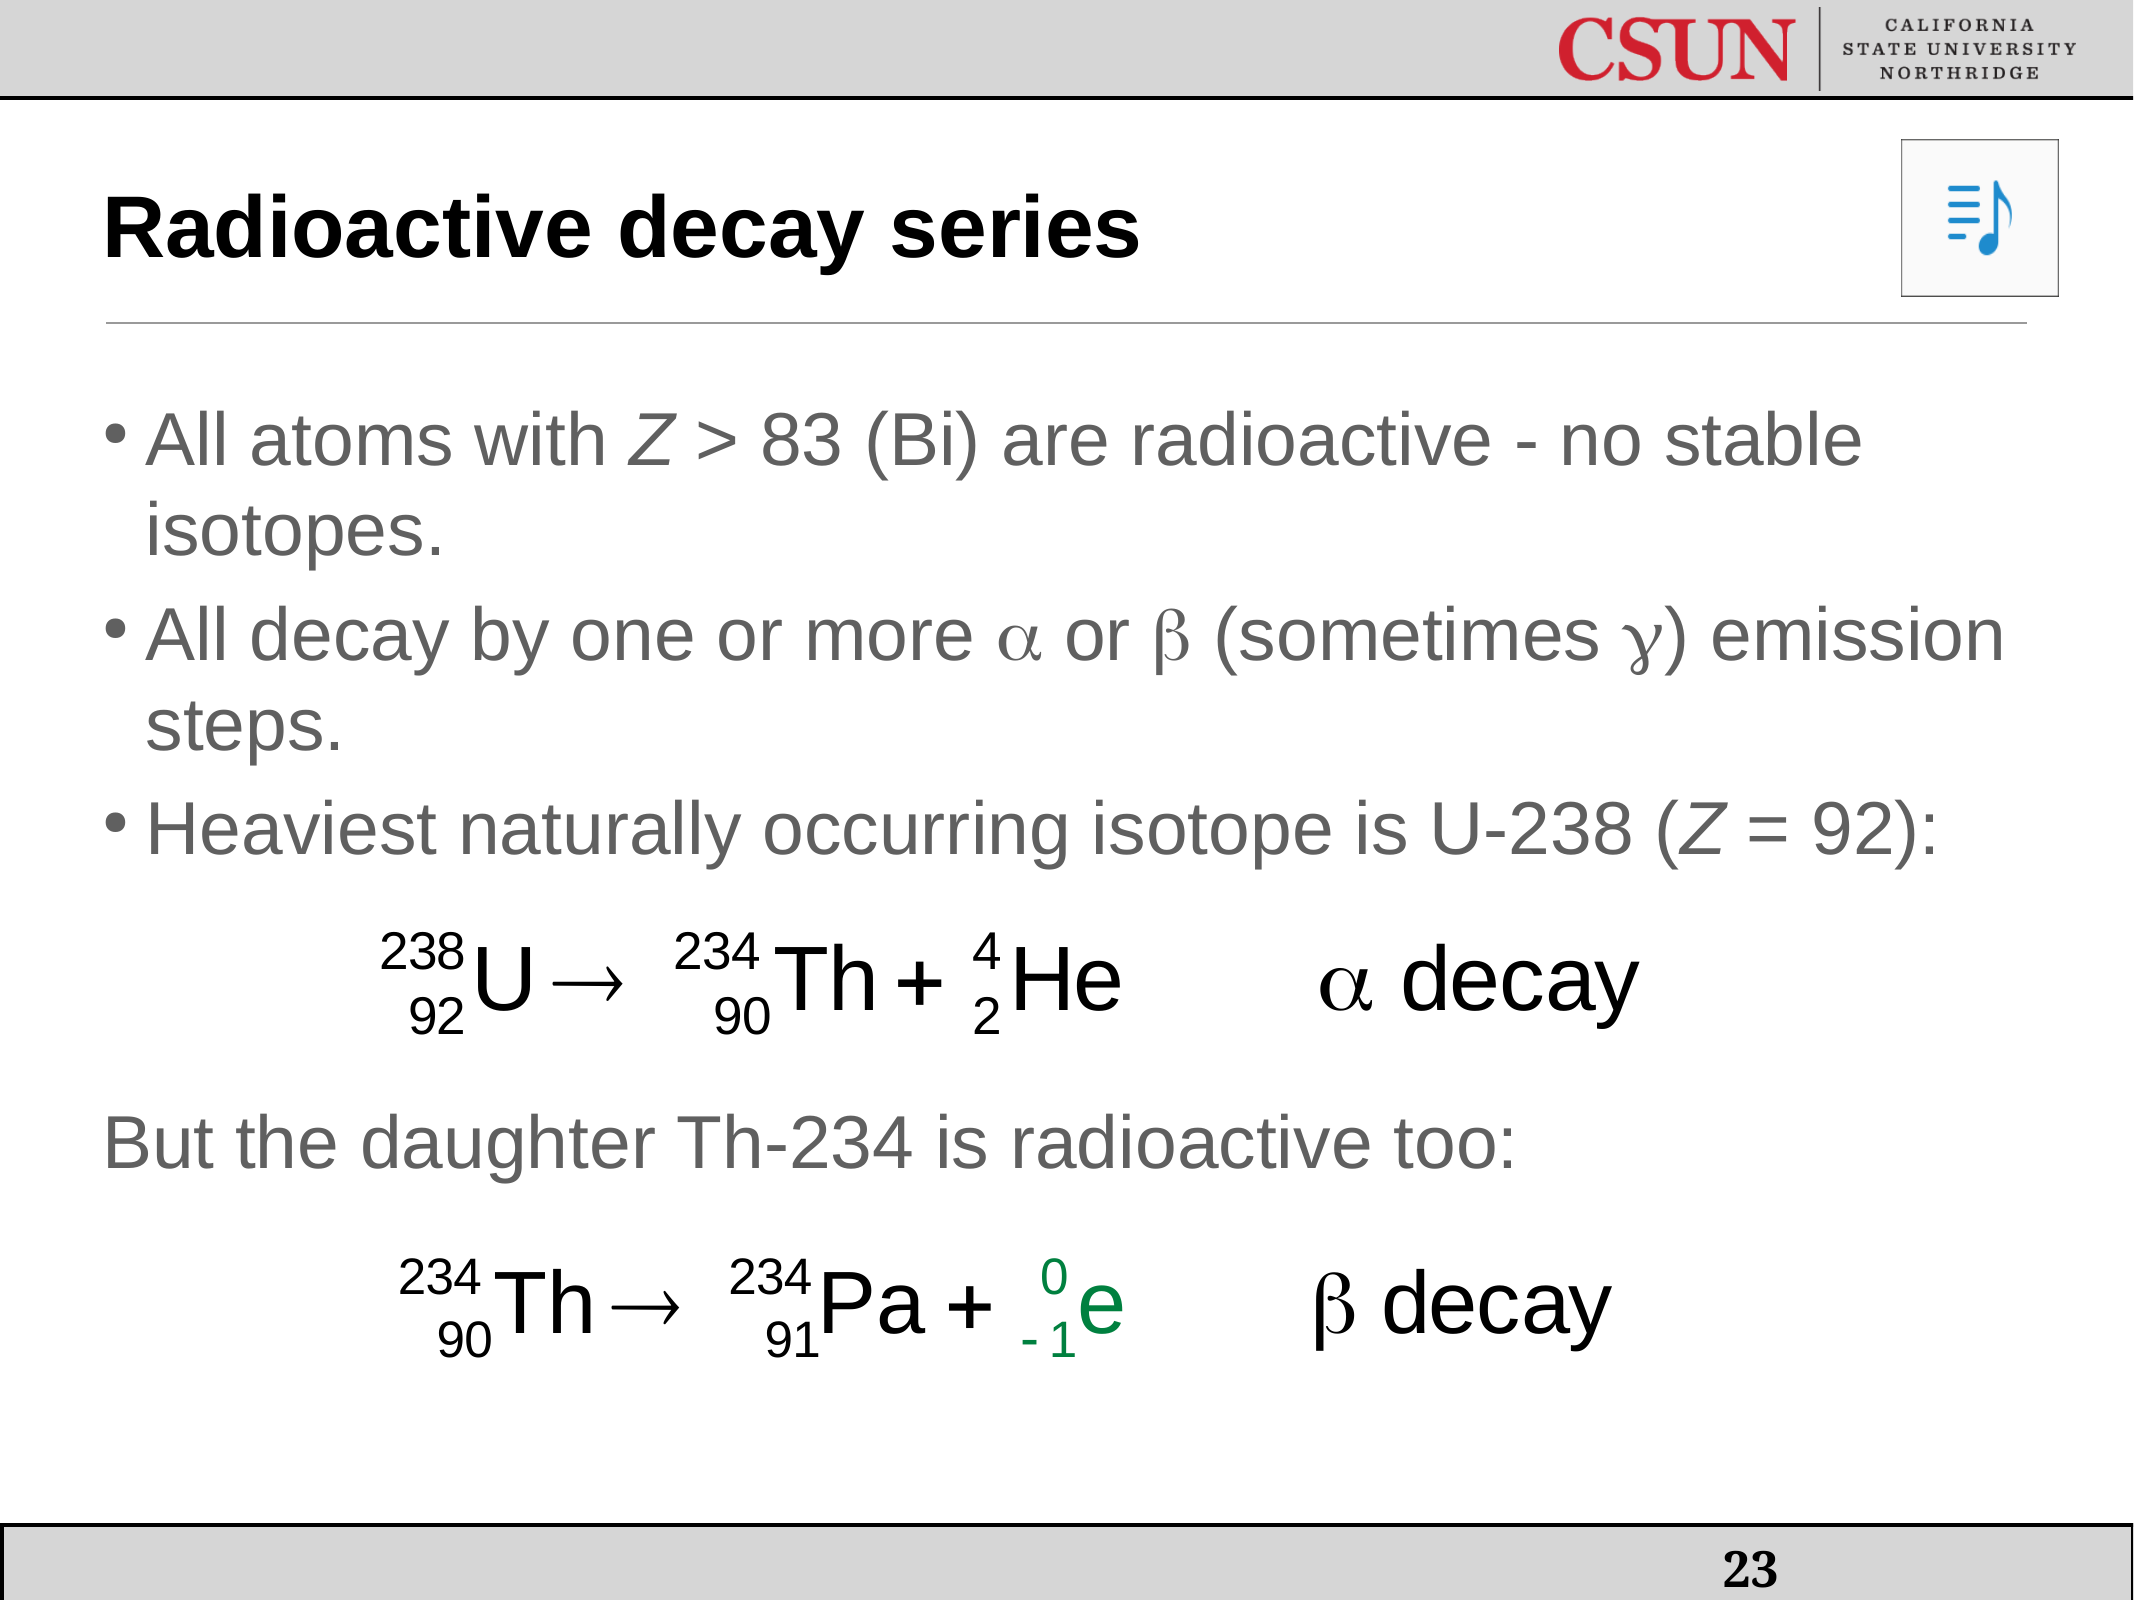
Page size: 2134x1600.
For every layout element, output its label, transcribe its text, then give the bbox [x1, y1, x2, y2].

title Radioactive decay series [93, 104, 2040, 284]
list All atoms with Z > 83 (Bi) are radioactive - no stable isotopes. All decay by one or more  or  (sometimes ) emission steps. Heaviest naturally occurring isotope is U-238 (Z = 92): But the daughter Th-234 is radioactive too: [93, 382, 2040, 1460]
chart [375, 919, 1650, 1044]
chart [393, 1245, 1622, 1366]
picture [1559, 7, 2076, 91]
text_box [1899, 137, 2061, 299]
